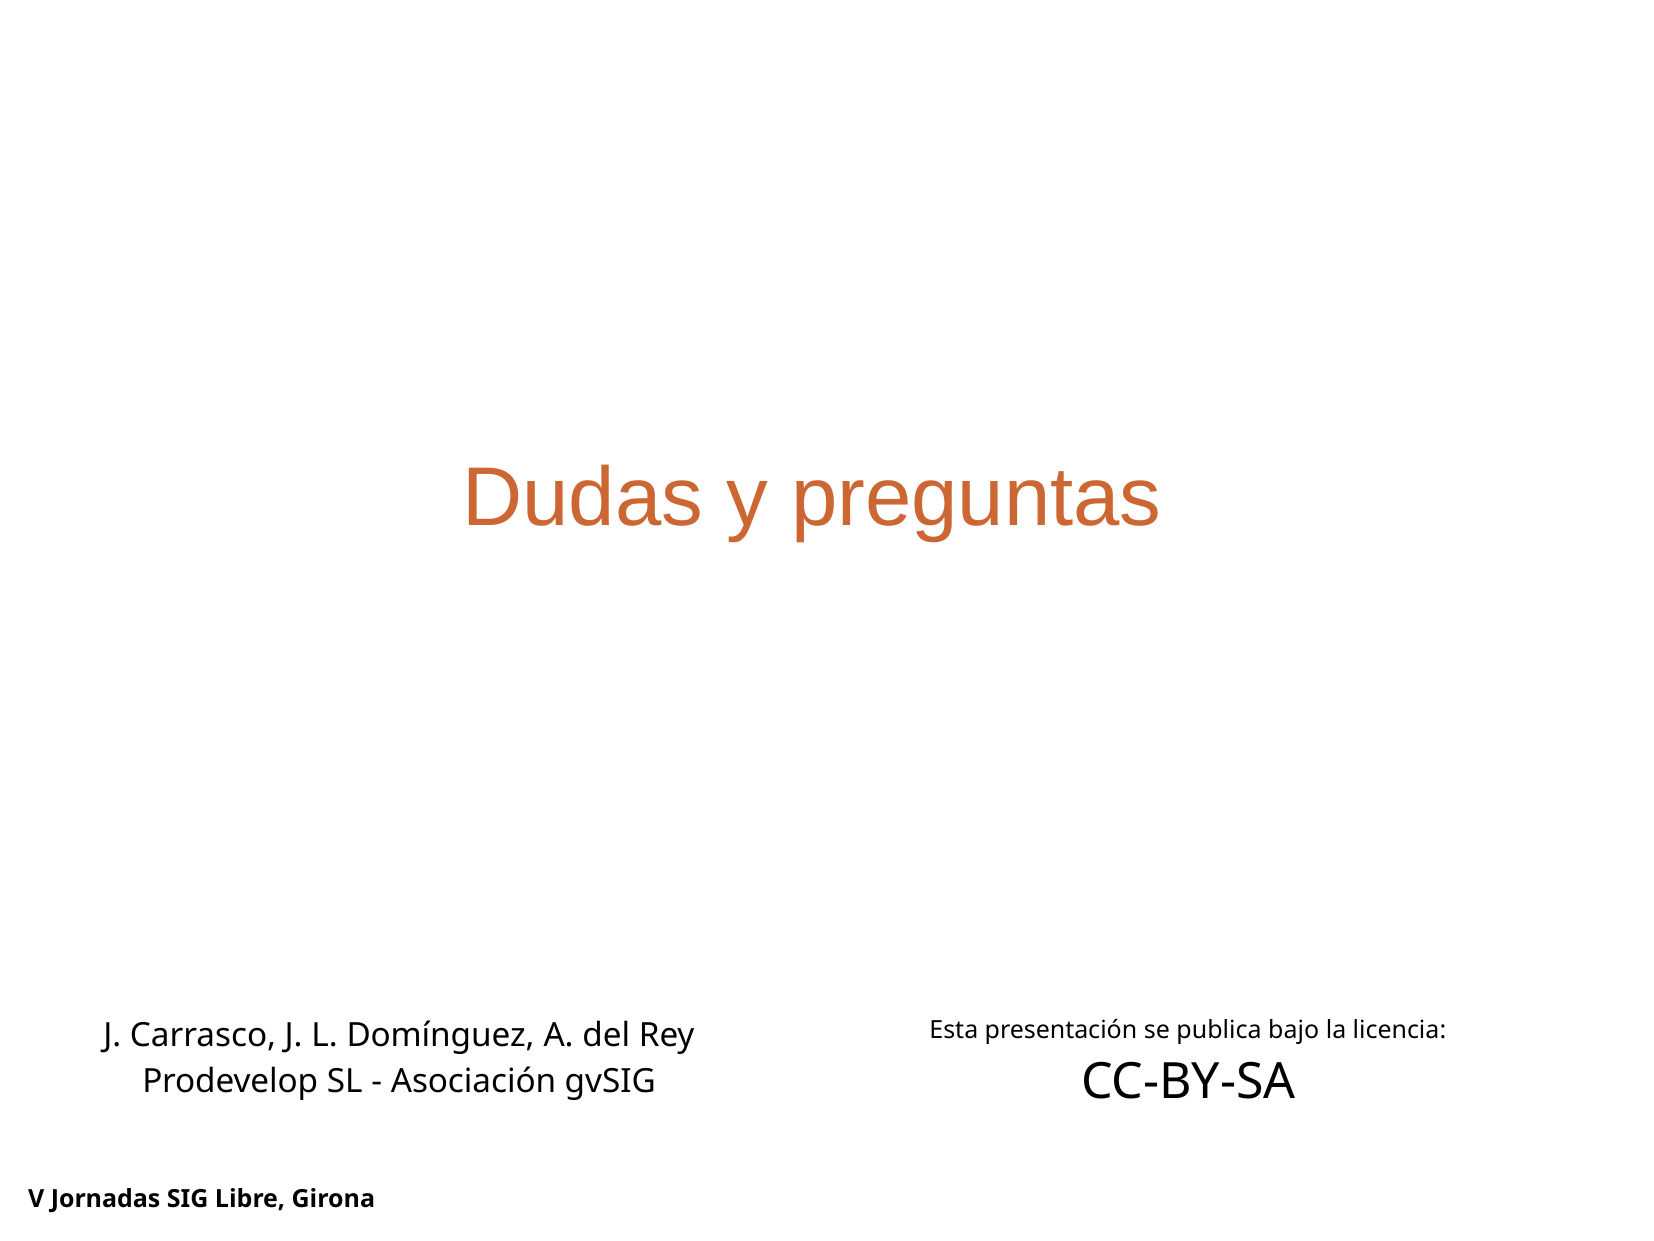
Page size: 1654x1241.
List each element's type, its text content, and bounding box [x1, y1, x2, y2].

text_box J. Carrasco, J. L. Domínguez, A. del Rey Prodevelop SL - Asociación gvSIG [88, 1003, 787, 1123]
text_box Dudas y preguntas [448, 442, 1211, 551]
text_box Esta presentación se publica bajo la licencia: CC-BY-SA [914, 1003, 1536, 1123]
